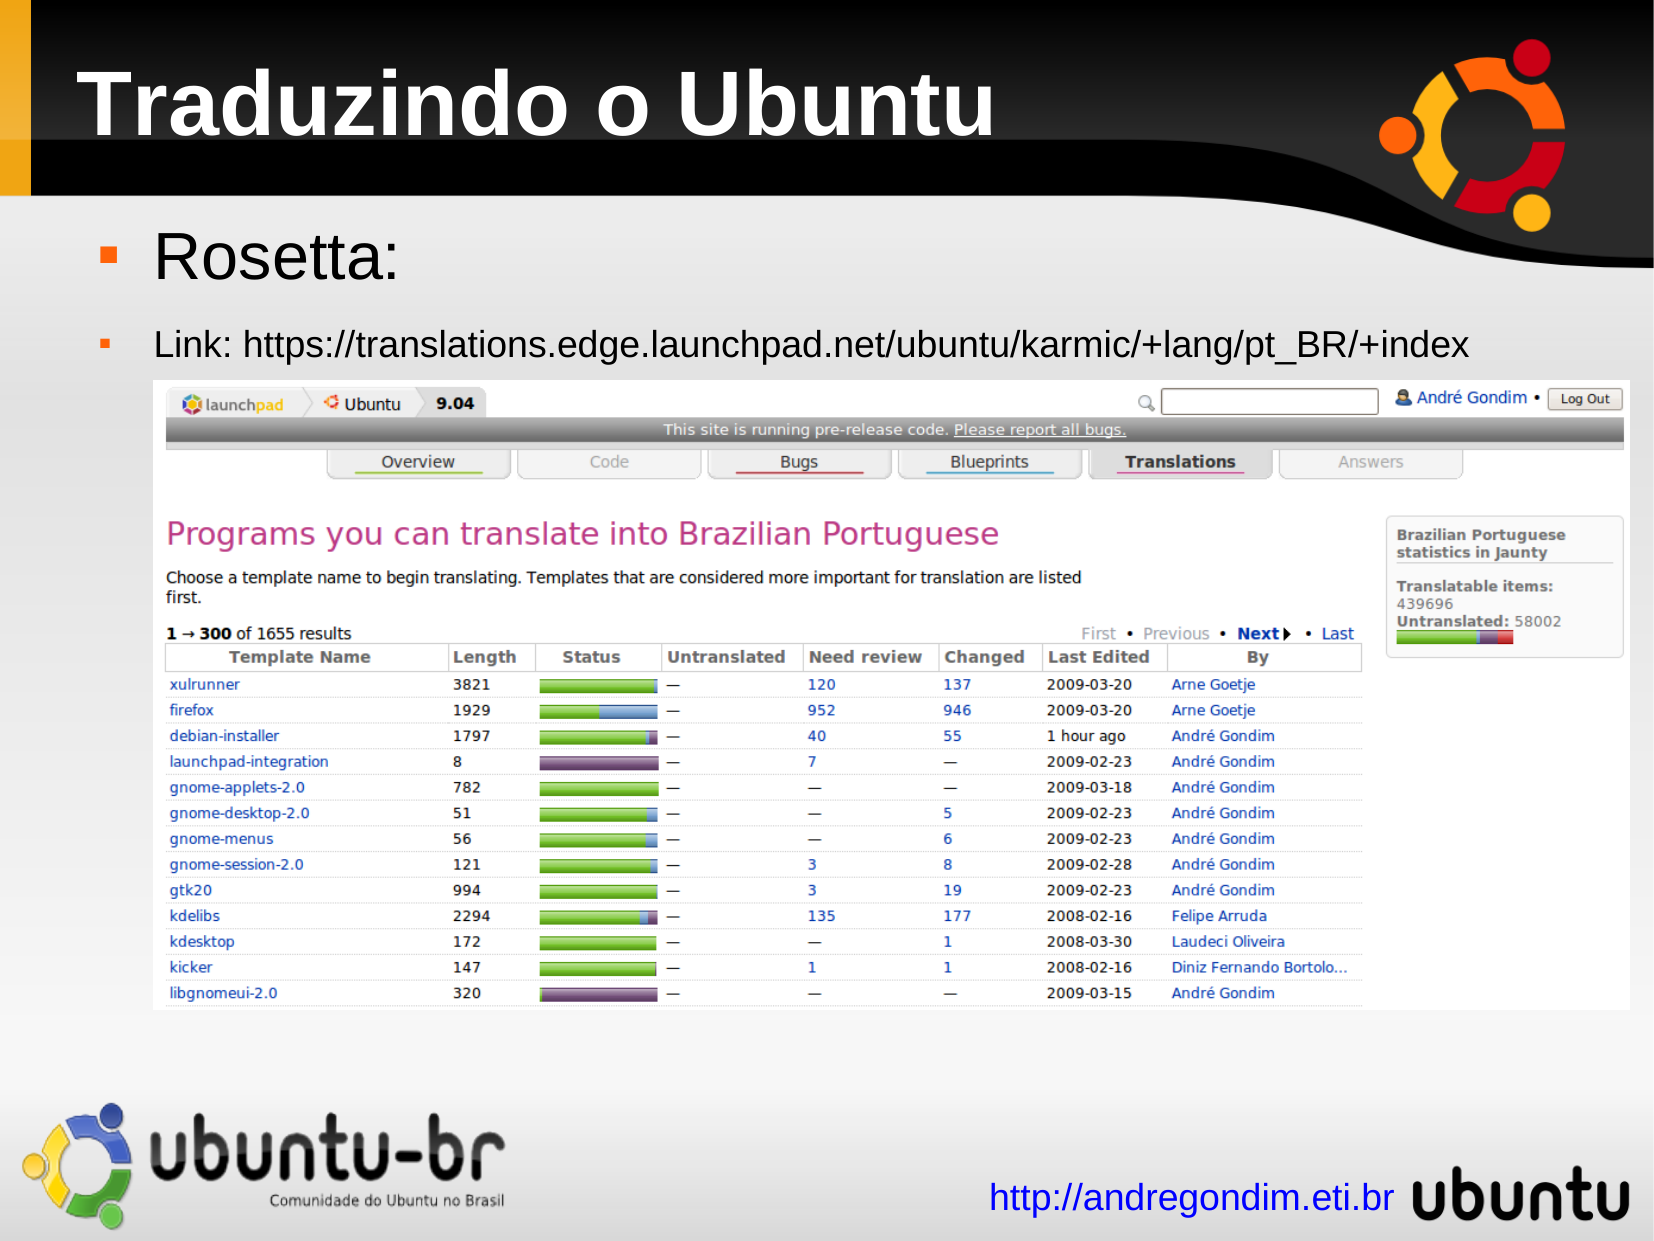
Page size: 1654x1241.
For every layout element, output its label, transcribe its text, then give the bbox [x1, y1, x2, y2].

picture [0, 0, 1654, 1241]
title Traduzindo o Ubuntu [76, 7, 1565, 200]
list Rosetta: Link: https://translations.edge.launchpad.net/ubuntu/karmic/+lang/pt_BR/+index [82, 219, 1571, 384]
